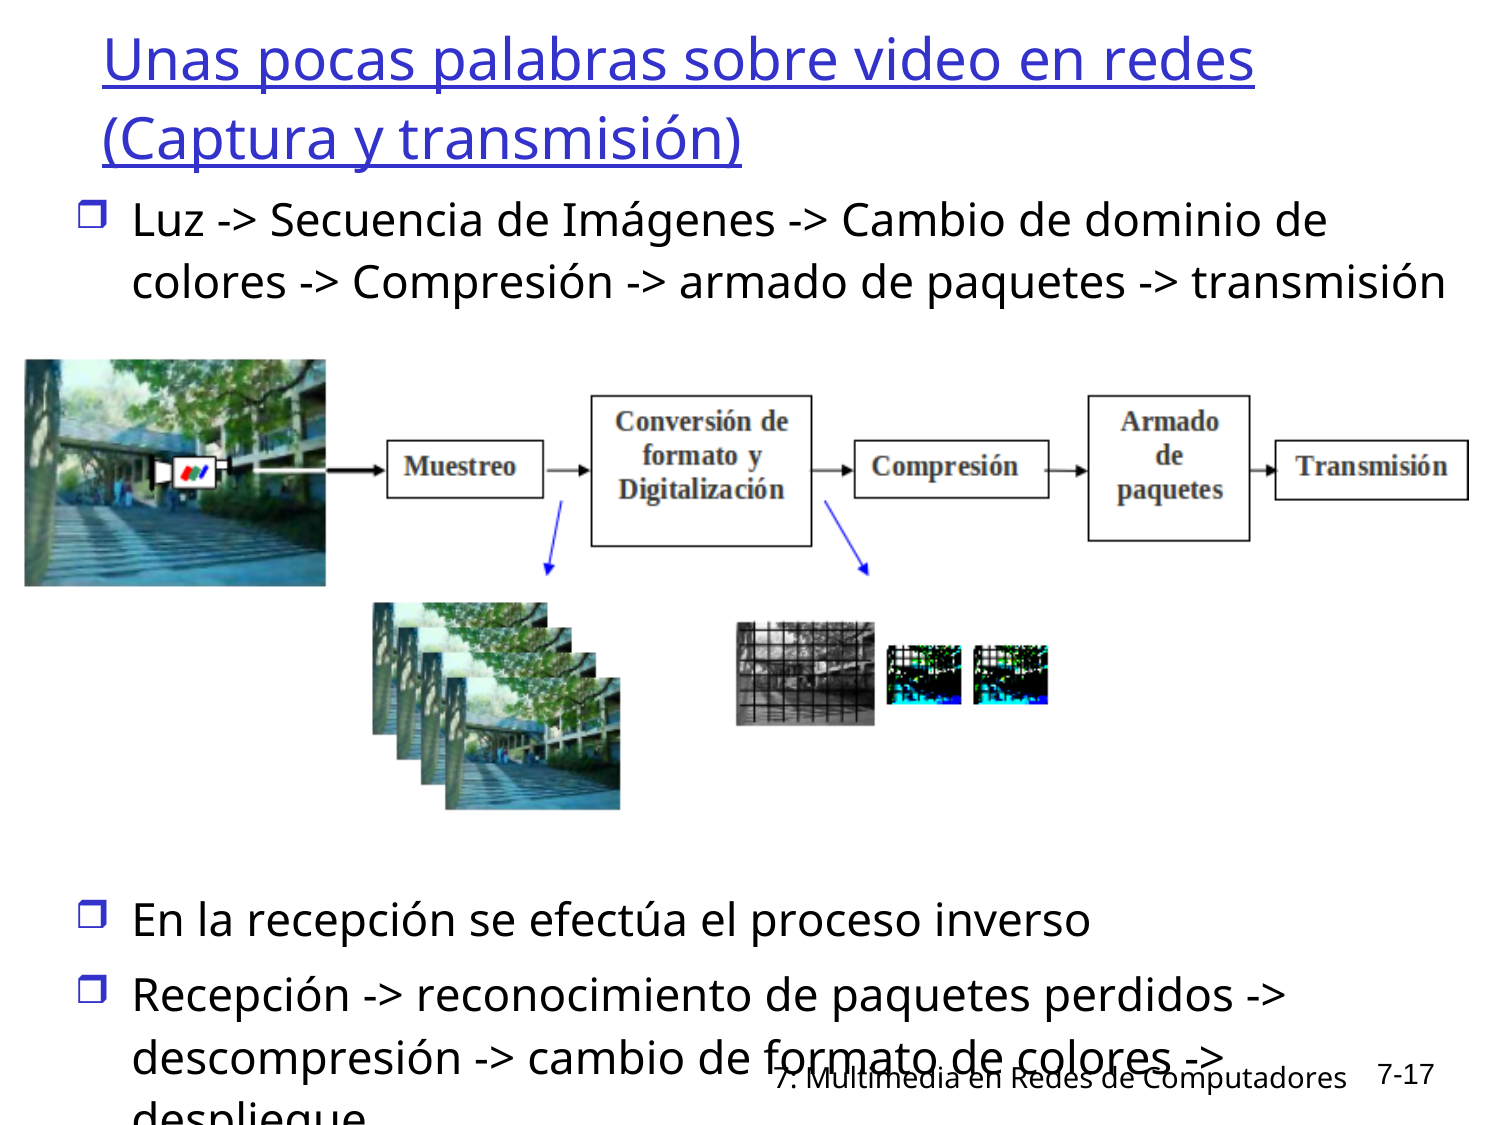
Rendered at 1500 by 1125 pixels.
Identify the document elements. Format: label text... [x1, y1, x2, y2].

list Luz -> Secuencia de Imágenes -> Cambio de dominio de colores -> Compresión -> armado de paquetes -> transmisión En la recepción se efectúa el proceso inverso Recepción -> reconocimiento de paquetes perdidos -> descompresión -> cambio de formato de colores -> despliegue [75, 187, 1463, 349]
picture [11, 349, 1469, 821]
list Luz -> Secuencia de Imágenes -> Cambio de dominio de colores -> Compresión -> armado de paquetes -> transmisión En la recepción se efectúa el proceso inverso Recepción -> reconocimiento de paquetes perdidos -> descompresión -> cambio de formato de colores -> despliegue [75, 821, 1463, 1074]
title Unas pocas palabras sobre video en redes (Captura y transmisión) [87, 17, 1363, 177]
